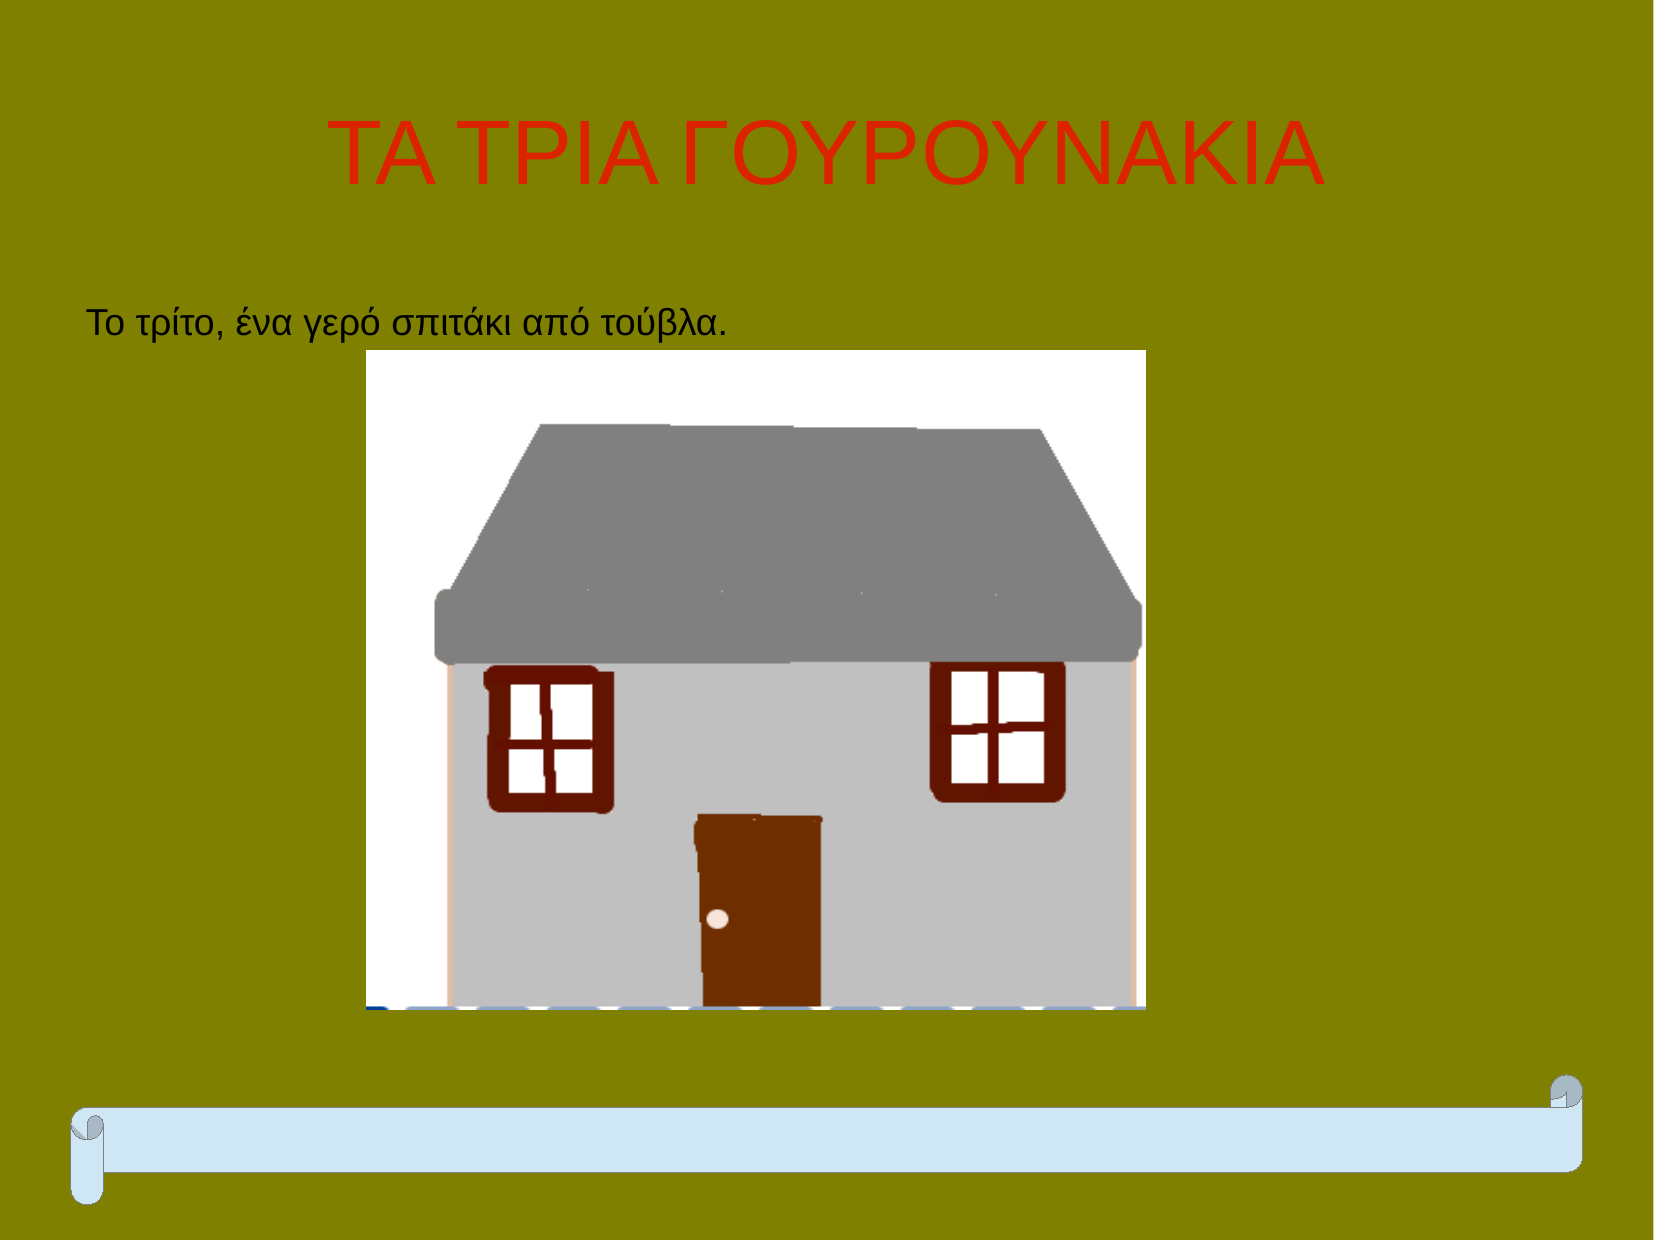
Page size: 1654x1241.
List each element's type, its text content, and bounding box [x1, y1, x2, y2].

text_box Το τρίτο, ένα γερό σπιτάκι από τούβλα. [70, 293, 1548, 351]
title ΤΑ ΤΡΙΑ ΓΟΥΡΟΥΝΑΚΙΑ [82, 49, 1571, 257]
picture [366, 350, 1146, 1010]
text_box [70, 1074, 1583, 1205]
